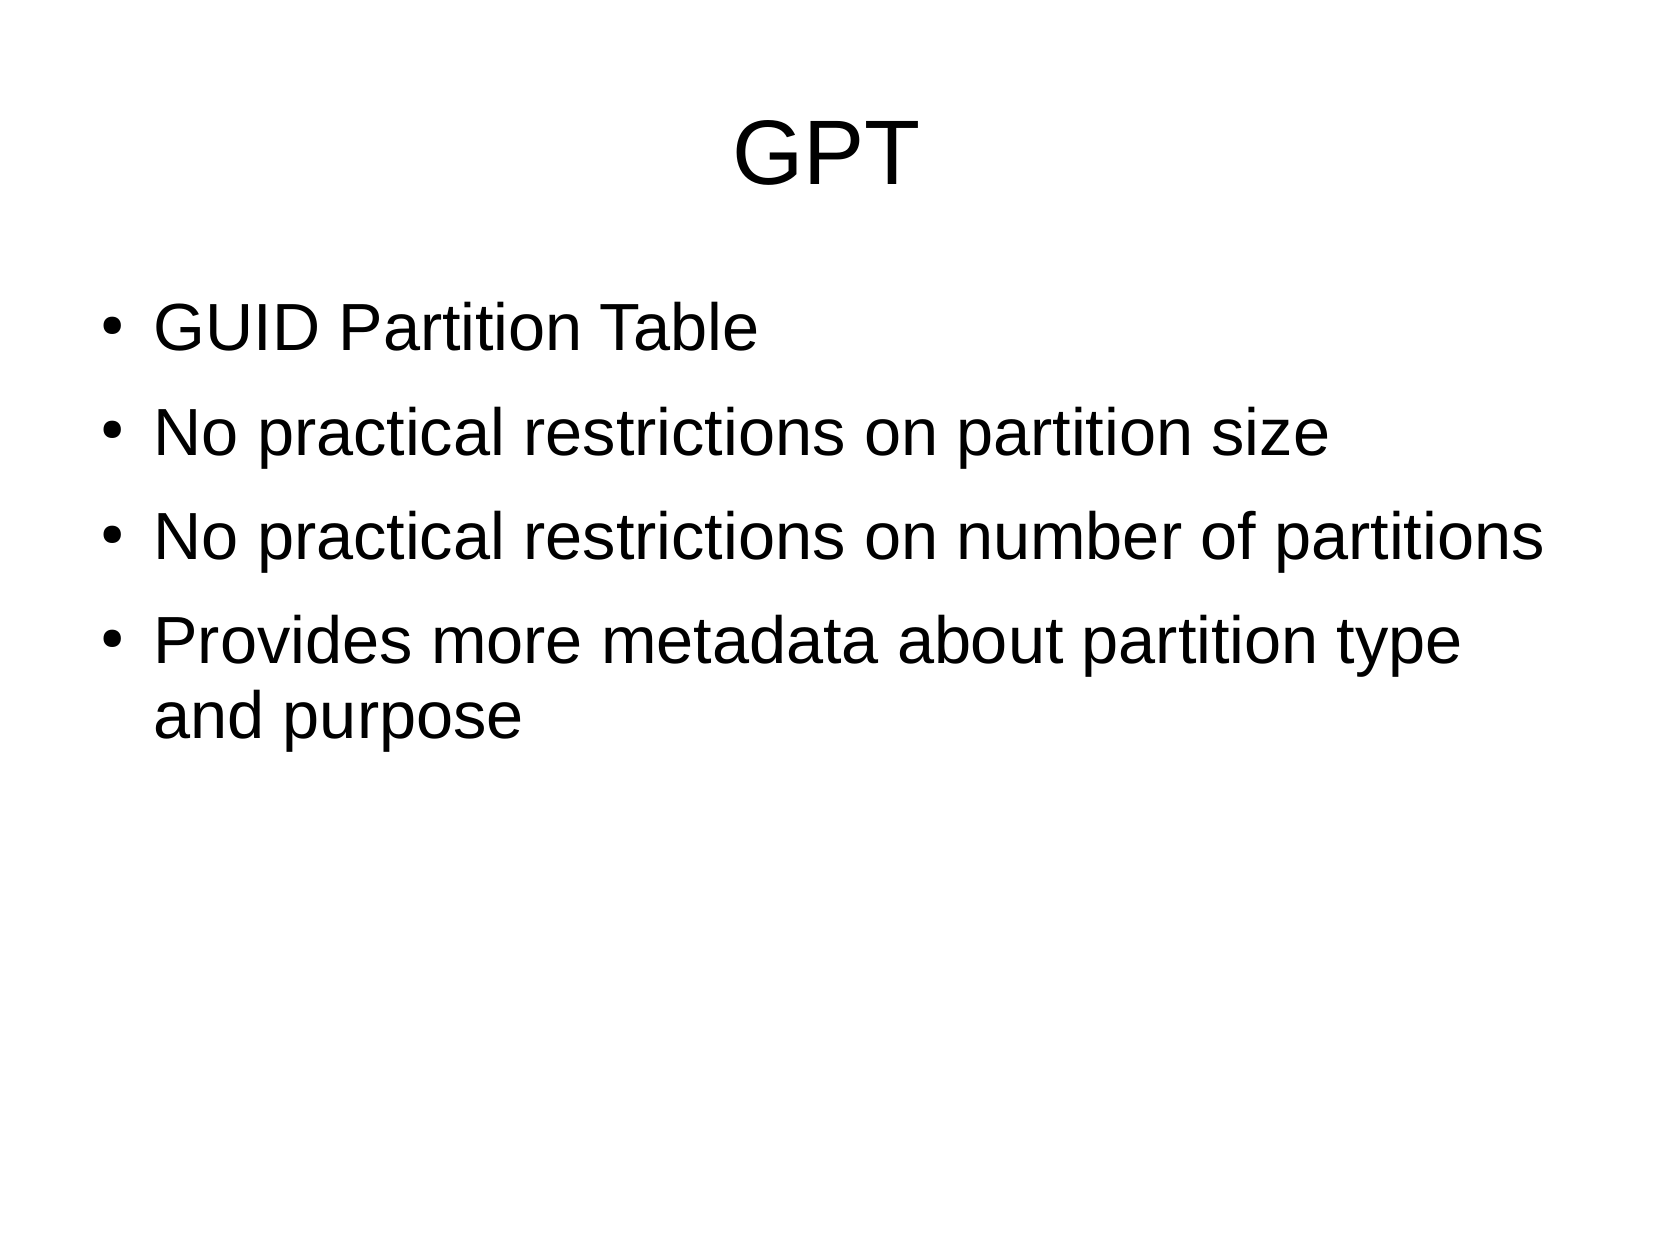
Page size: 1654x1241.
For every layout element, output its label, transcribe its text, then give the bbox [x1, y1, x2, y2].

list GUID Partition Table No practical restrictions on partition size No practical restrictions on number of partitions Provides more metadata about partition type and purpose [82, 290, 1571, 1109]
title GPT [82, 49, 1571, 257]
